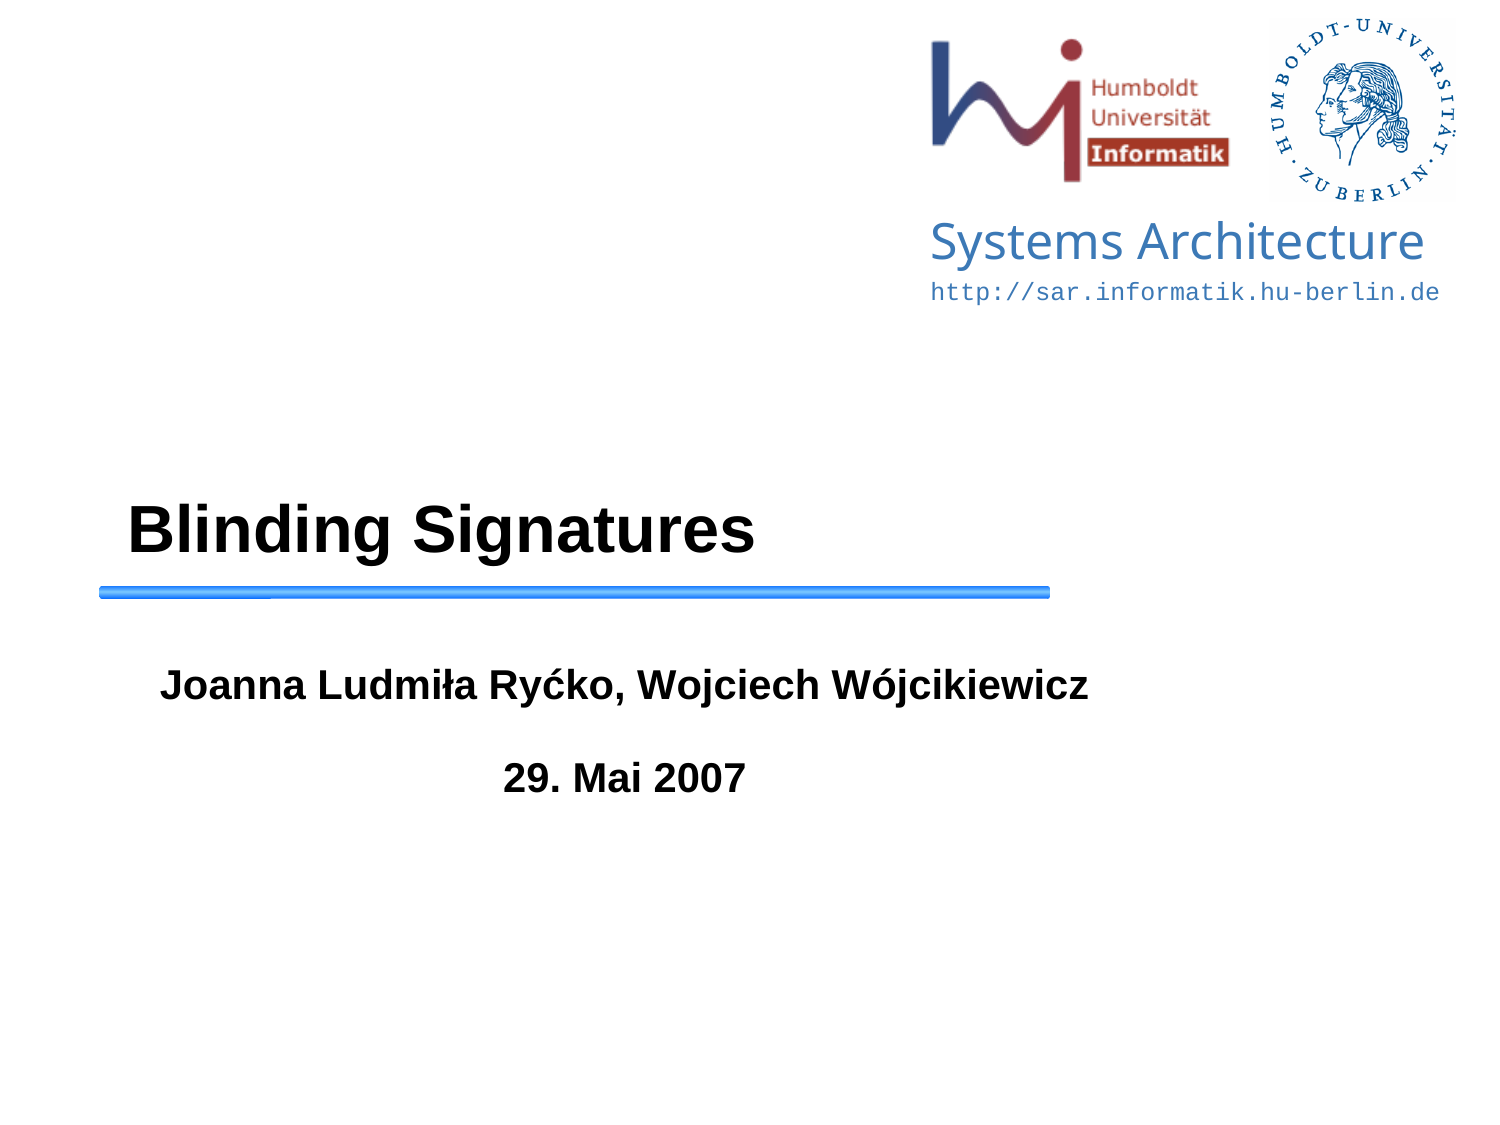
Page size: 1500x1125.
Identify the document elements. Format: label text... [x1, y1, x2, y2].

text_box Joanna Ludmiła Ryćko, Wojciech Wójcikiewicz 29. Mai 2007 [99, 654, 1150, 942]
title Blinding Signatures [112, 408, 1128, 651]
picture [1269, 18, 1456, 202]
picture [922, 30, 1235, 187]
